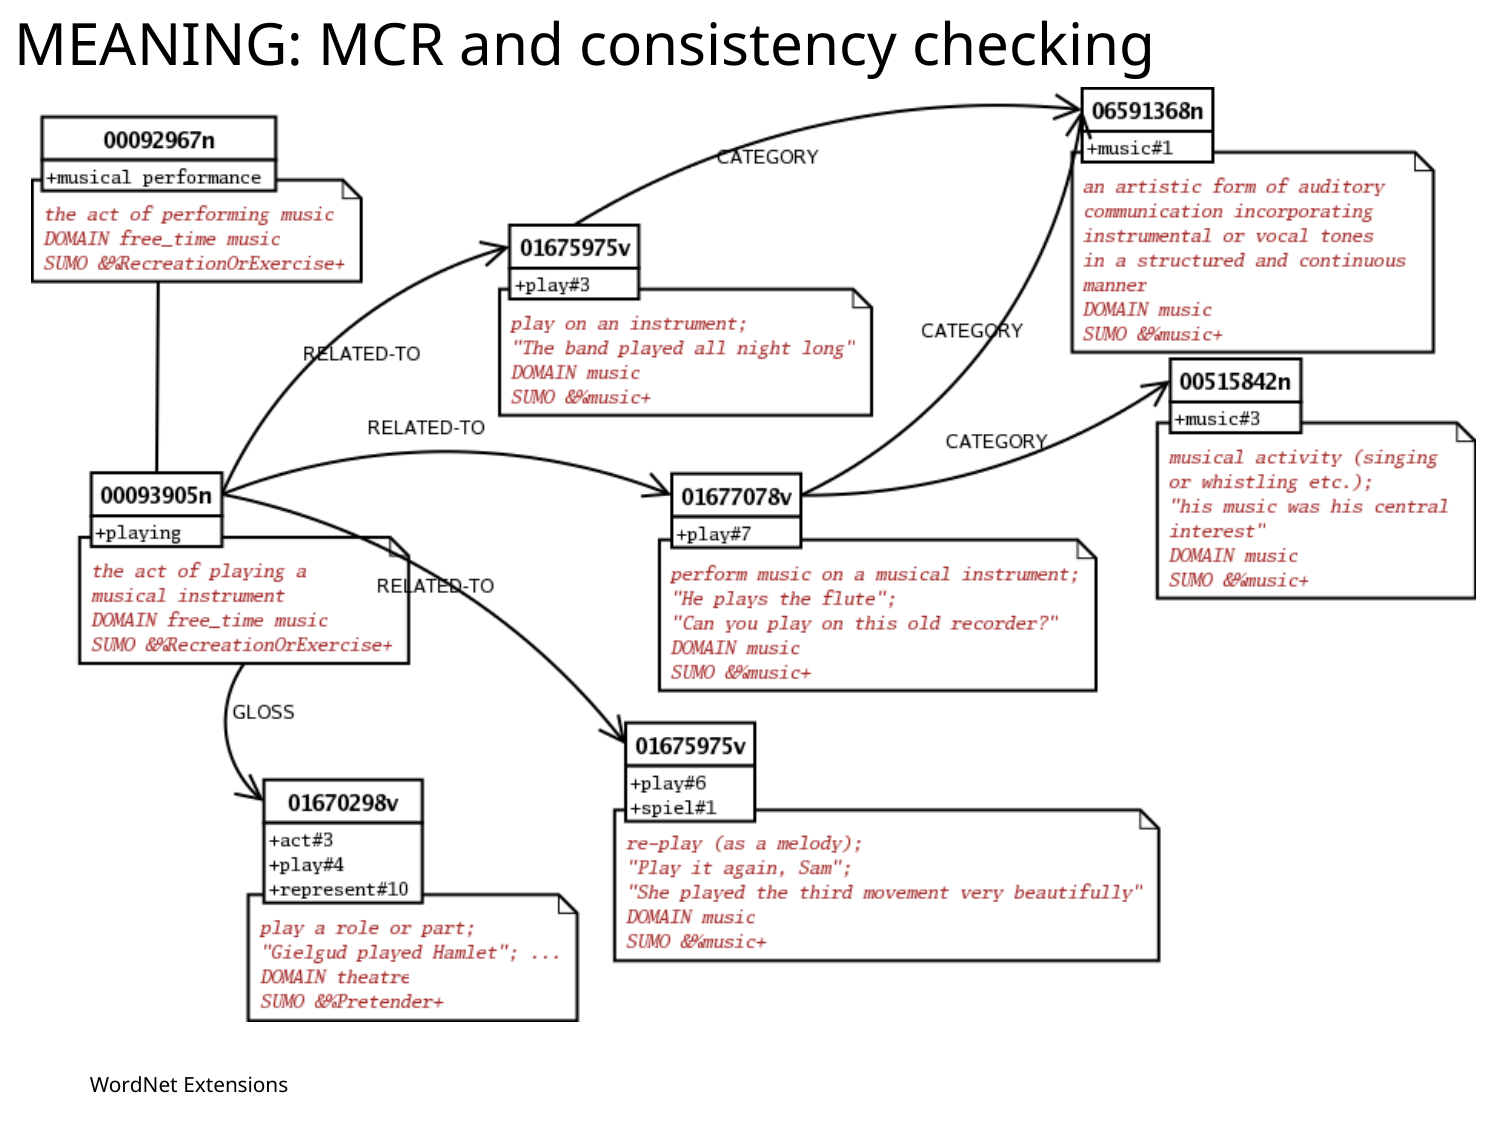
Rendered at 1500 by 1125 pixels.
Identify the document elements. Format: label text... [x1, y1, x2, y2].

title MEANING: MCR and consistency checking [0, 0, 1500, 86]
picture [31, 87, 1476, 1022]
